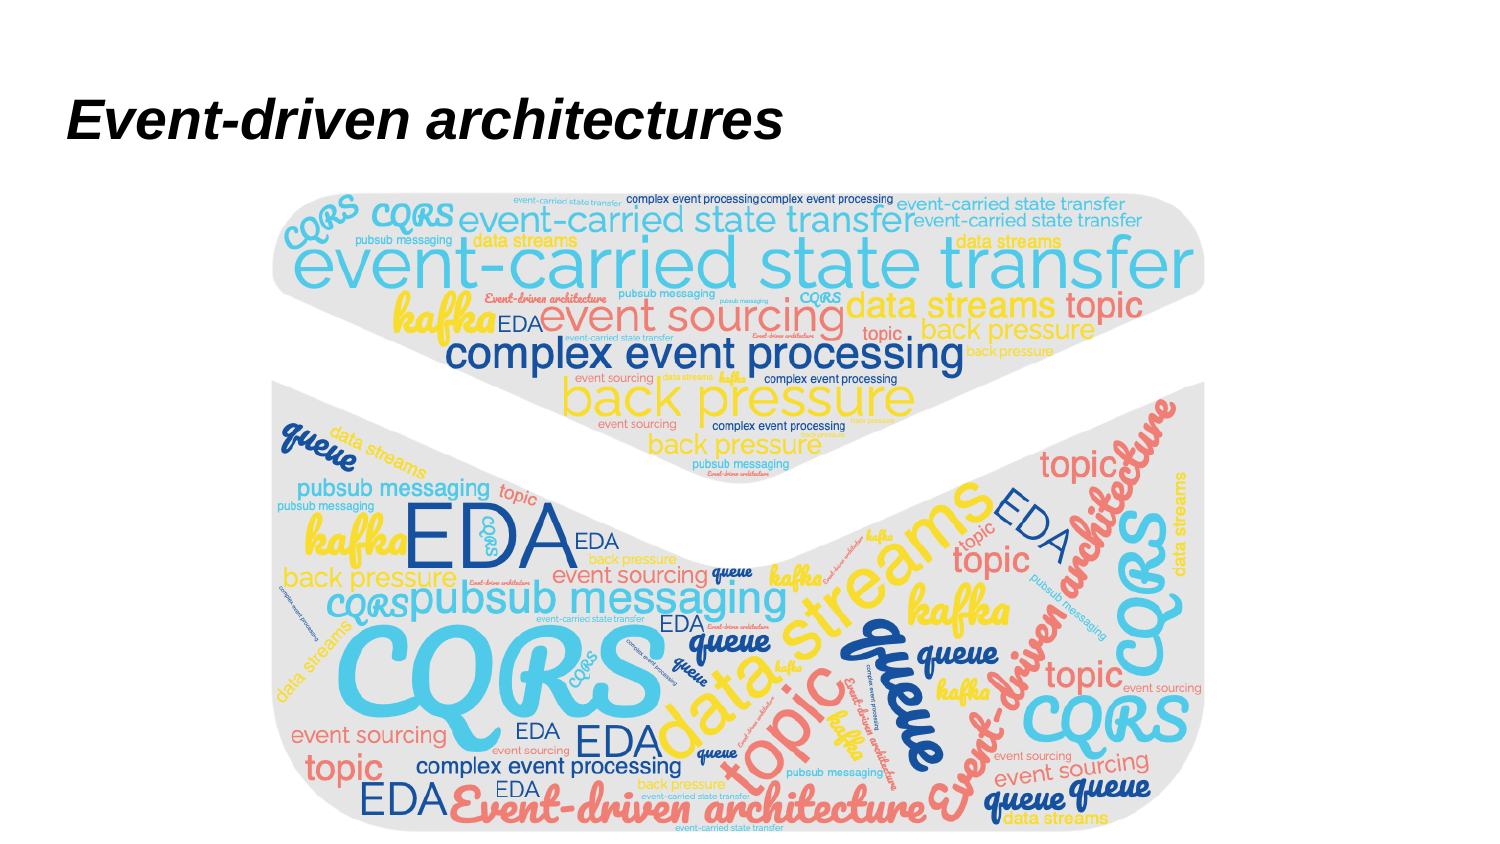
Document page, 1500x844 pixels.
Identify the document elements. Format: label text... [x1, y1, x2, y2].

title Event-driven architectures [51, 72, 1449, 167]
picture [247, 173, 1228, 844]
